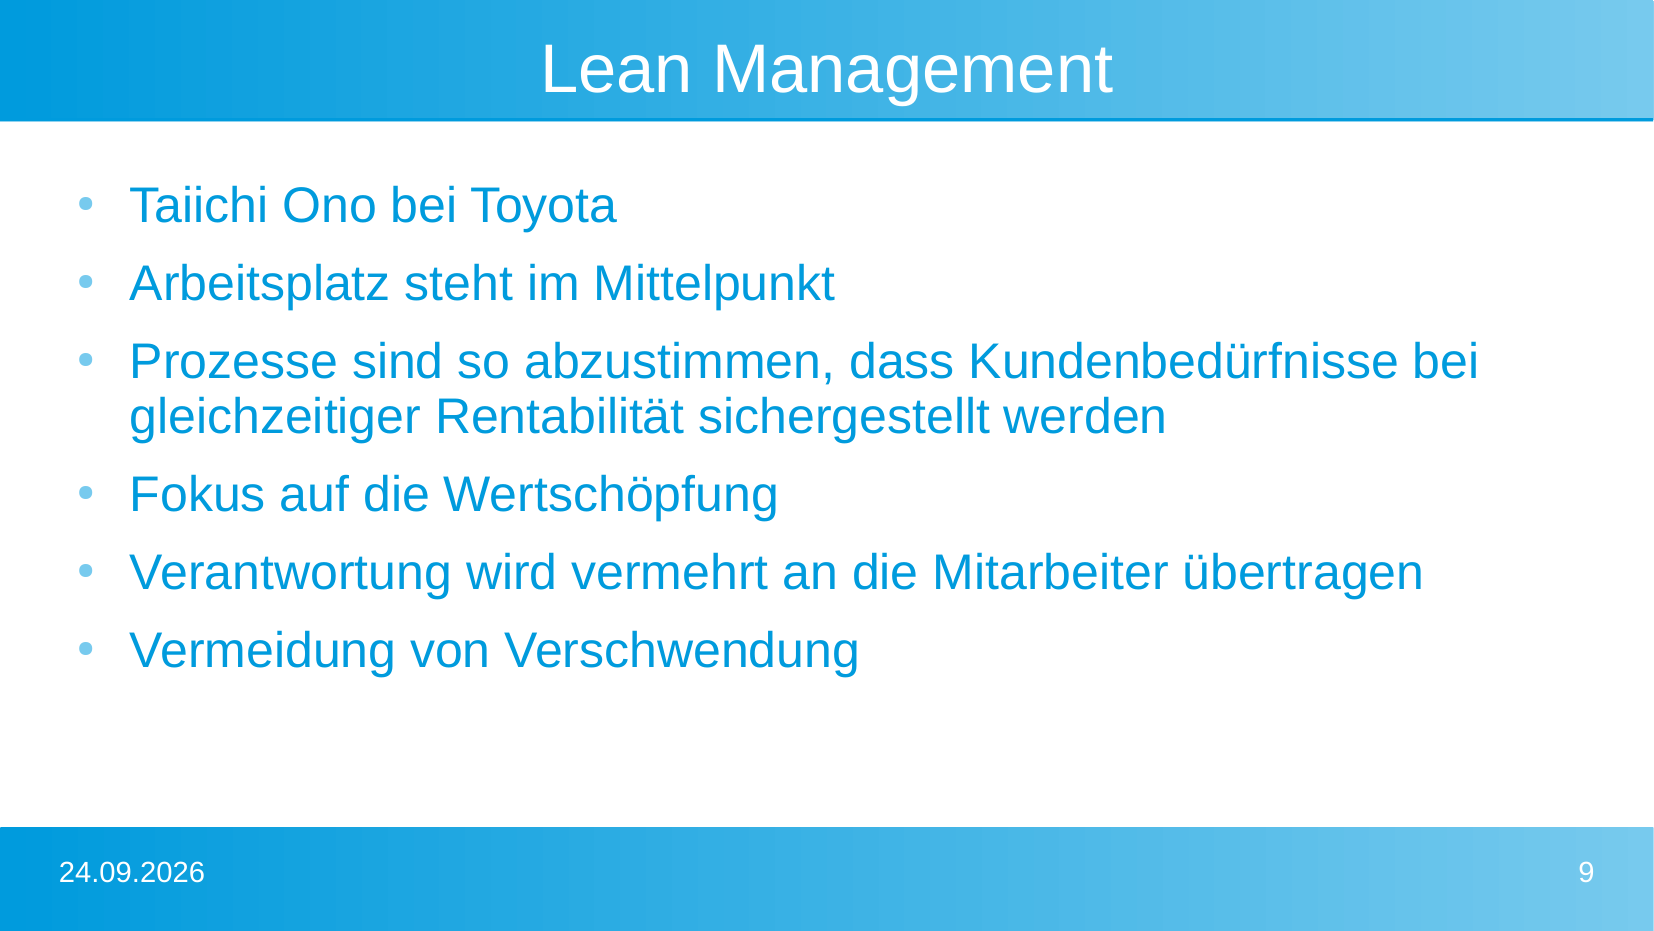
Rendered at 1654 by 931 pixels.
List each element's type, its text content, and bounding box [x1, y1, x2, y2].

title Lean Management [59, 29, 1595, 108]
list Taiichi Ono bei Toyota Arbeitsplatz steht im Mittelpunkt Prozesse sind so abzustimmen, dass Kundenbedürfnisse bei gleichzeitiger Rentabilität sichergestellt werden Fokus auf die Wertschöpfung Verantwortung wird vermehrt an die Mitarbeiter übertragen Vermeidung von Verschwendung [59, 177, 1595, 768]
